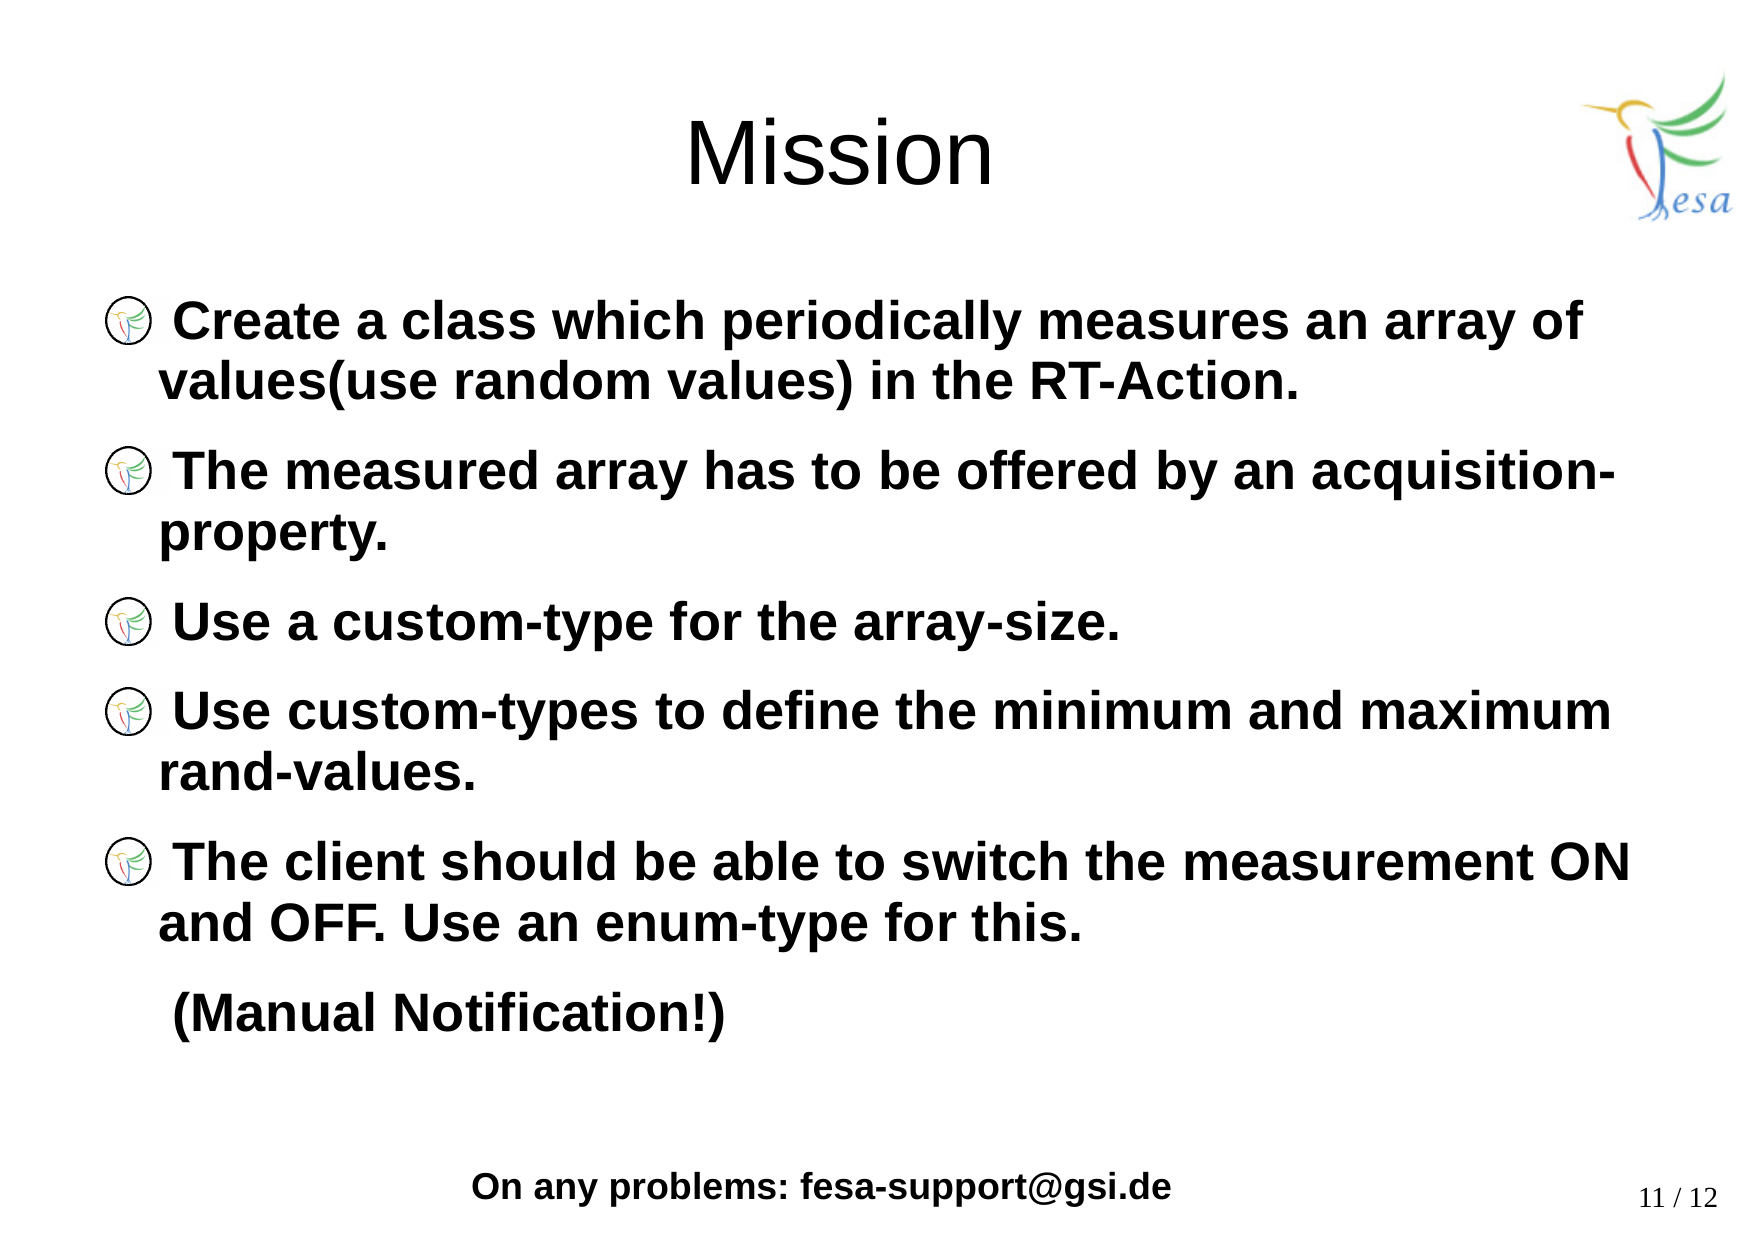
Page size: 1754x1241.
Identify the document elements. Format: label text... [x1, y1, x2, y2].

title Mission [90, 56, 1590, 250]
picture [1590, 64, 1736, 222]
list Create a class which periodically measures an array of values(use random values) in the RT-Action. The measured array has to be offered by an acquisition-property. Use a custom-type for the array-size. Use custom-types to define the minimum and maximum rand-values. The client should be able to switch the measurement ON and OFF. Use an enum-type for this. (Manual Notification!) [87, 290, 1636, 1201]
text_box On any problems: fesa-support@gsi.de [456, 1157, 1188, 1216]
